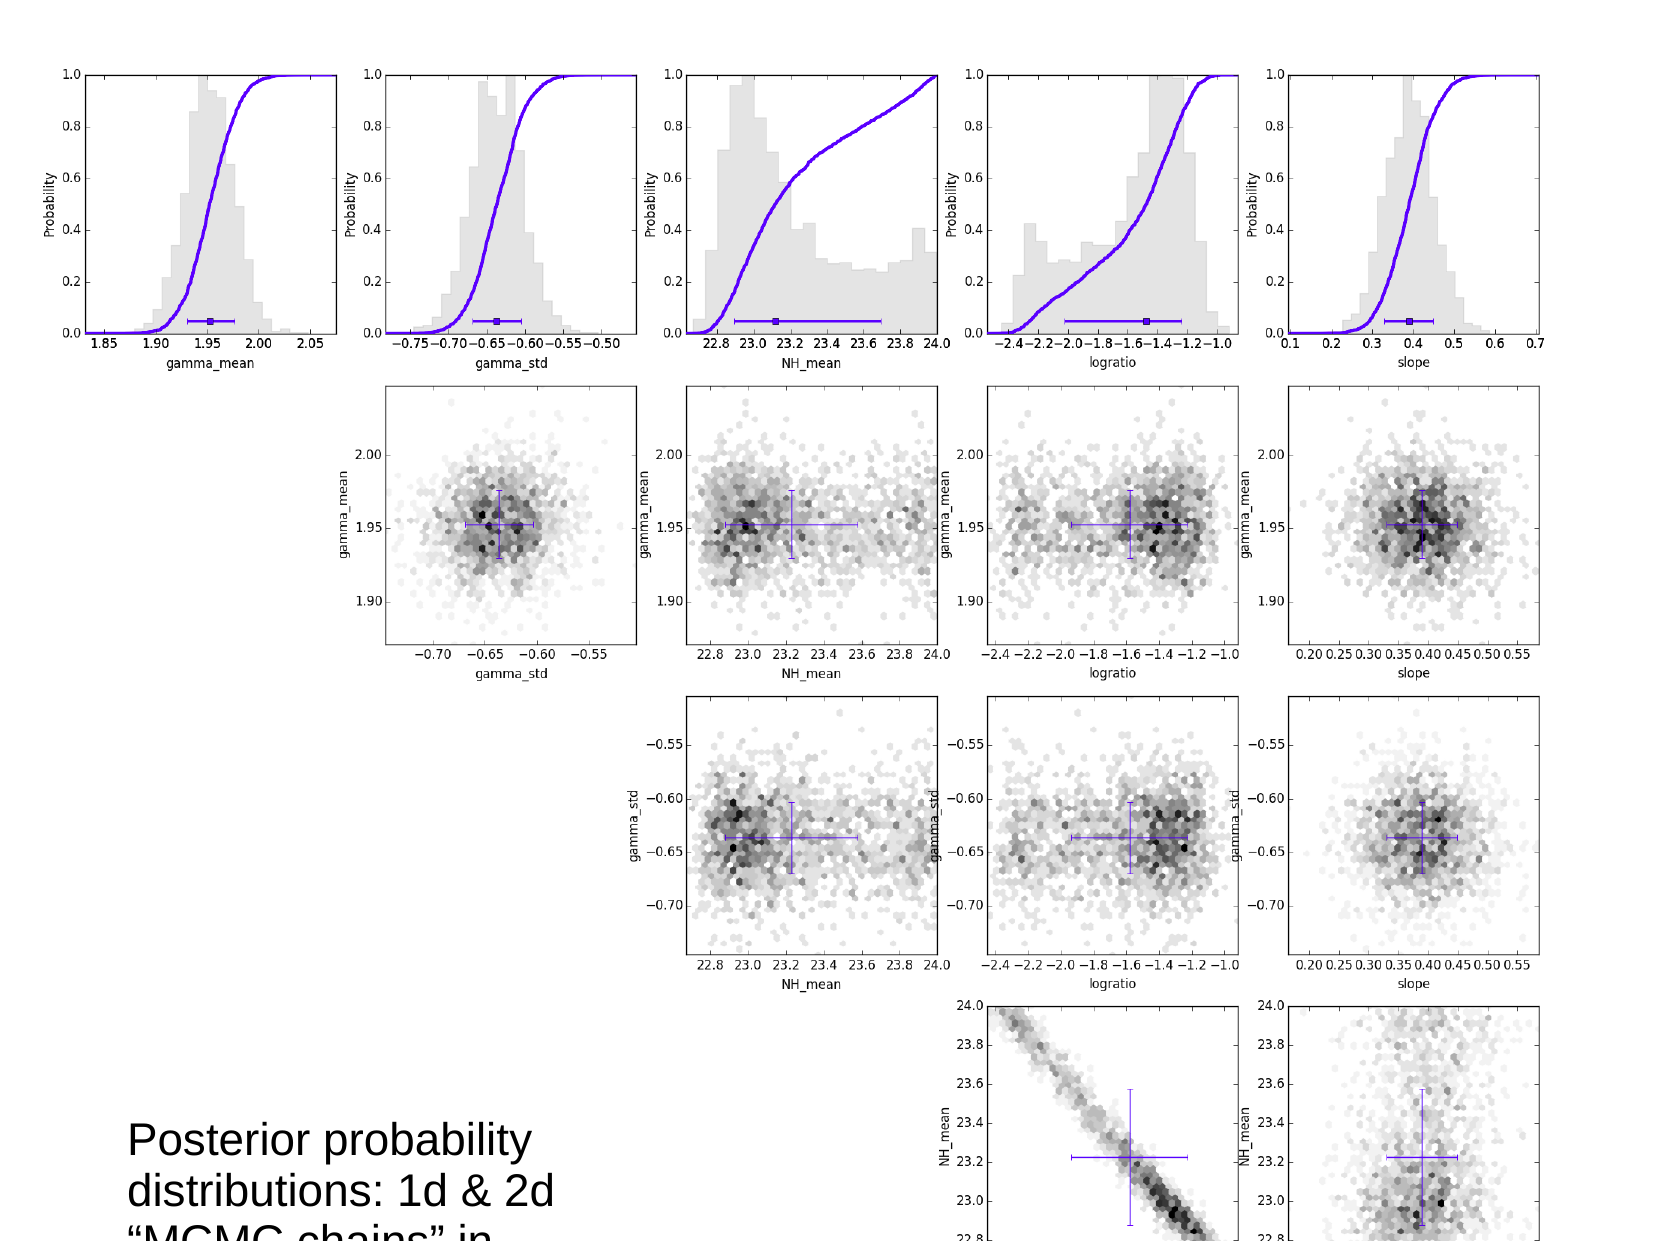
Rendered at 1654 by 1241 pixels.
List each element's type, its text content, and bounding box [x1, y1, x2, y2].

picture [0, 0, 1654, 1241]
text_box Posterior probability distributions: 1d & 2d “MCMC chains” in post_equal_weights.dat file [112, 1106, 863, 1241]
